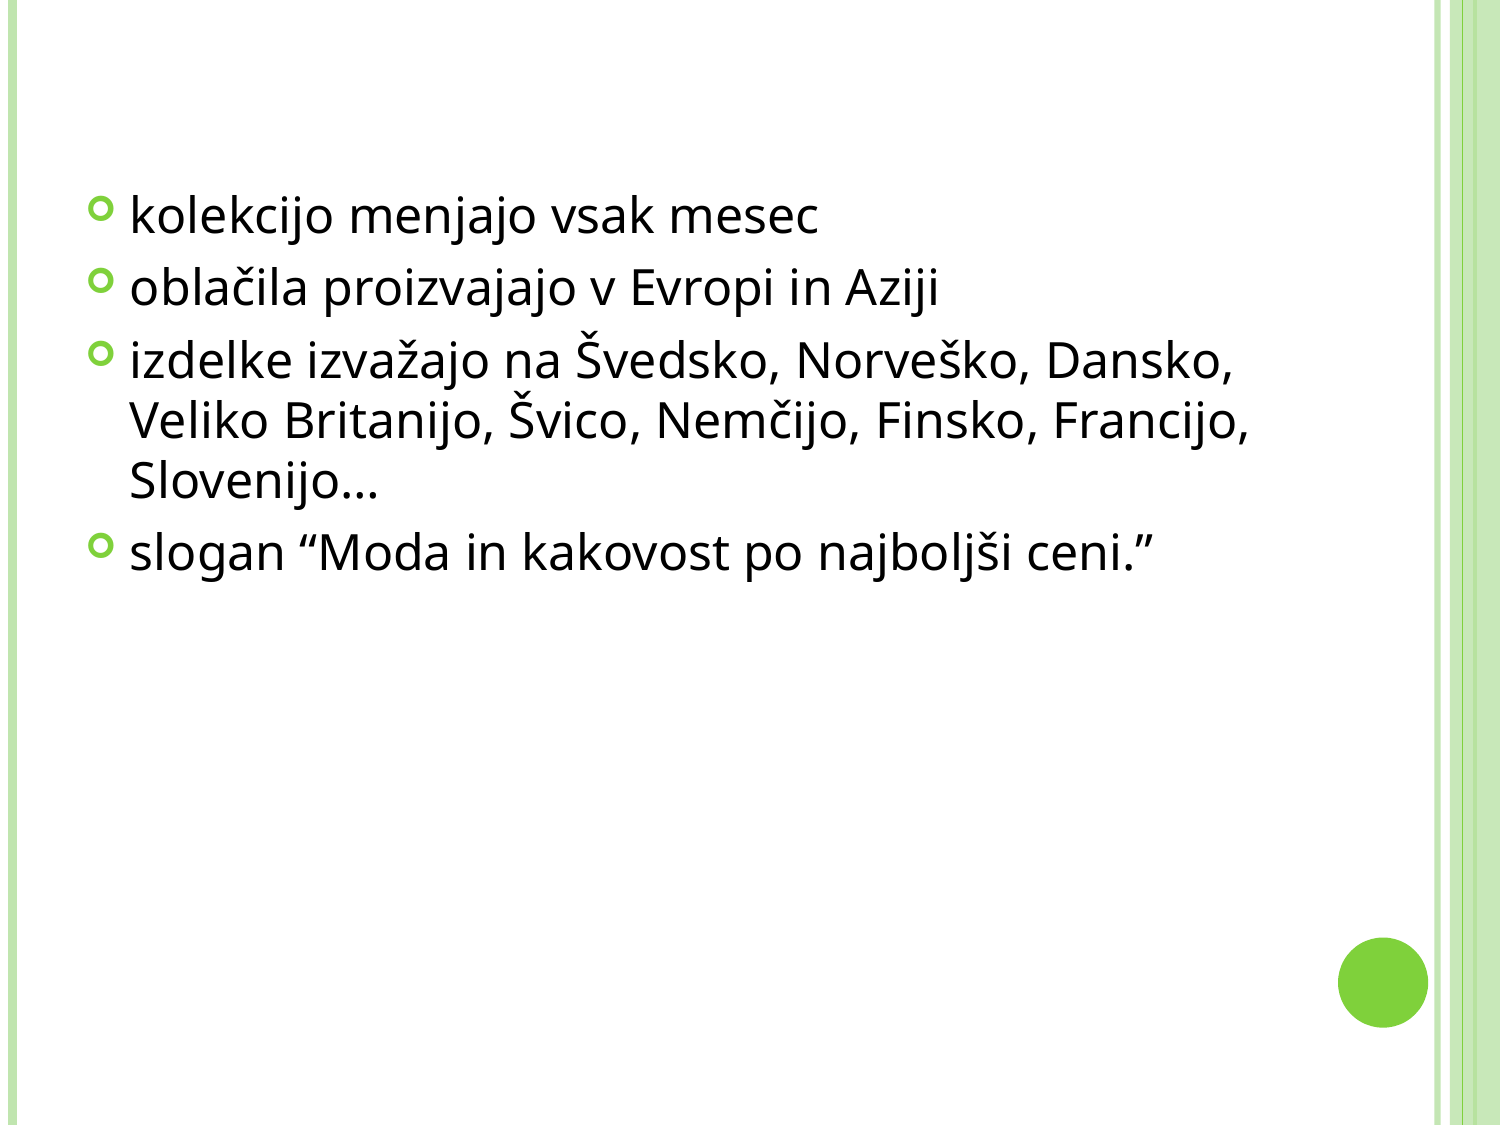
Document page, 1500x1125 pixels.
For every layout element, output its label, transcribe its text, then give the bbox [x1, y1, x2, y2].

list kolekcijo menjajo vsak mesec oblačila proizvajajo v Evropi in Aziji izdelke izvažajo na Švedsko, Norveško, Dansko, Veliko Britanijo, Švico, Nemčijo, Finsko, Francijo, Slovenijo… slogan “Moda in kakovost po najboljši ceni.” [70, 175, 1300, 1063]
